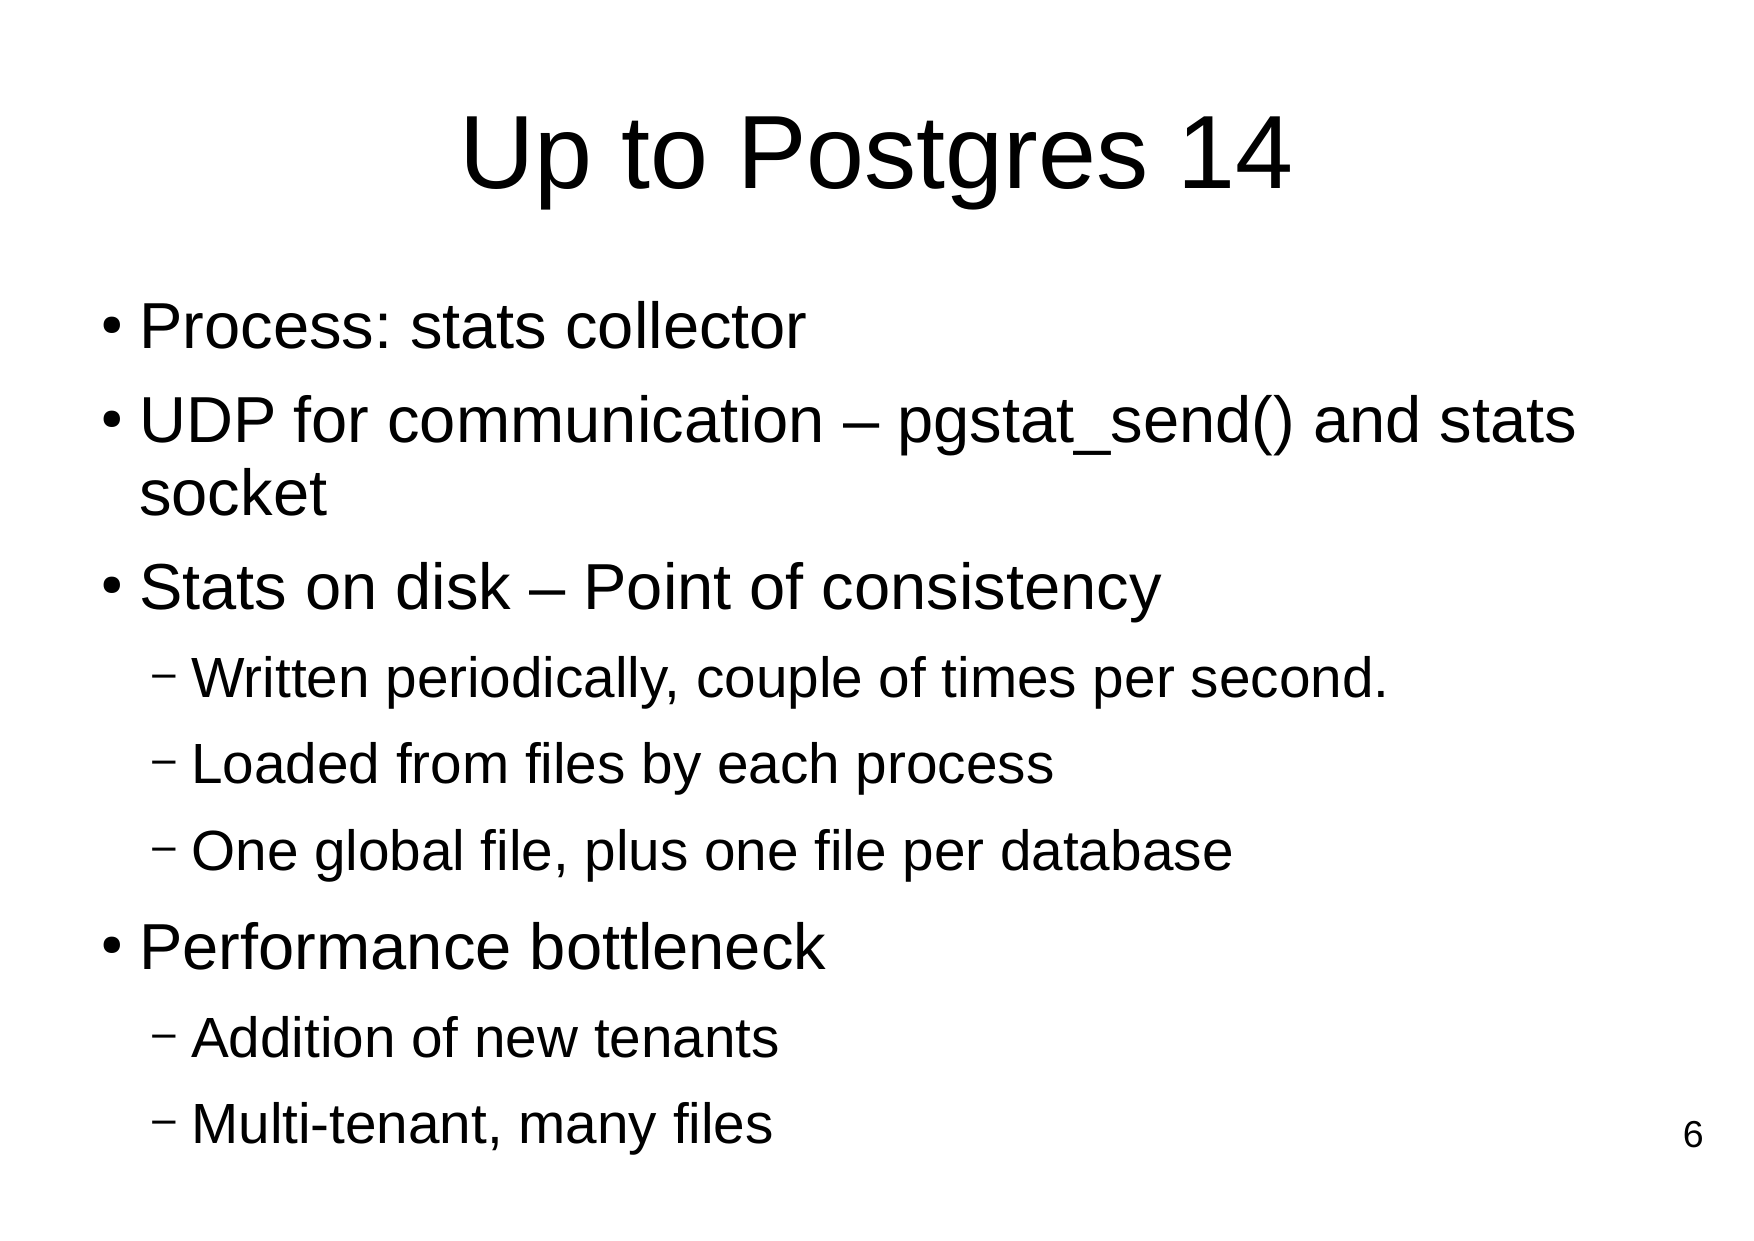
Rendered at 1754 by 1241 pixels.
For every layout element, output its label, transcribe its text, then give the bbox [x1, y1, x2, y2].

text_box <number> [1447, 1106, 1719, 1201]
list Process: stats collector UDP for communication – pgstat_send() and stats socket Stats on disk – Point of consistency Written periodically, couple of times per second. Loaded from files by each process One global file, plus one file per database Performance bottleneck Addition of new tenants Multi-tenant, many files [87, 290, 1667, 1160]
title Up to Postgres 14 [87, 49, 1667, 257]
